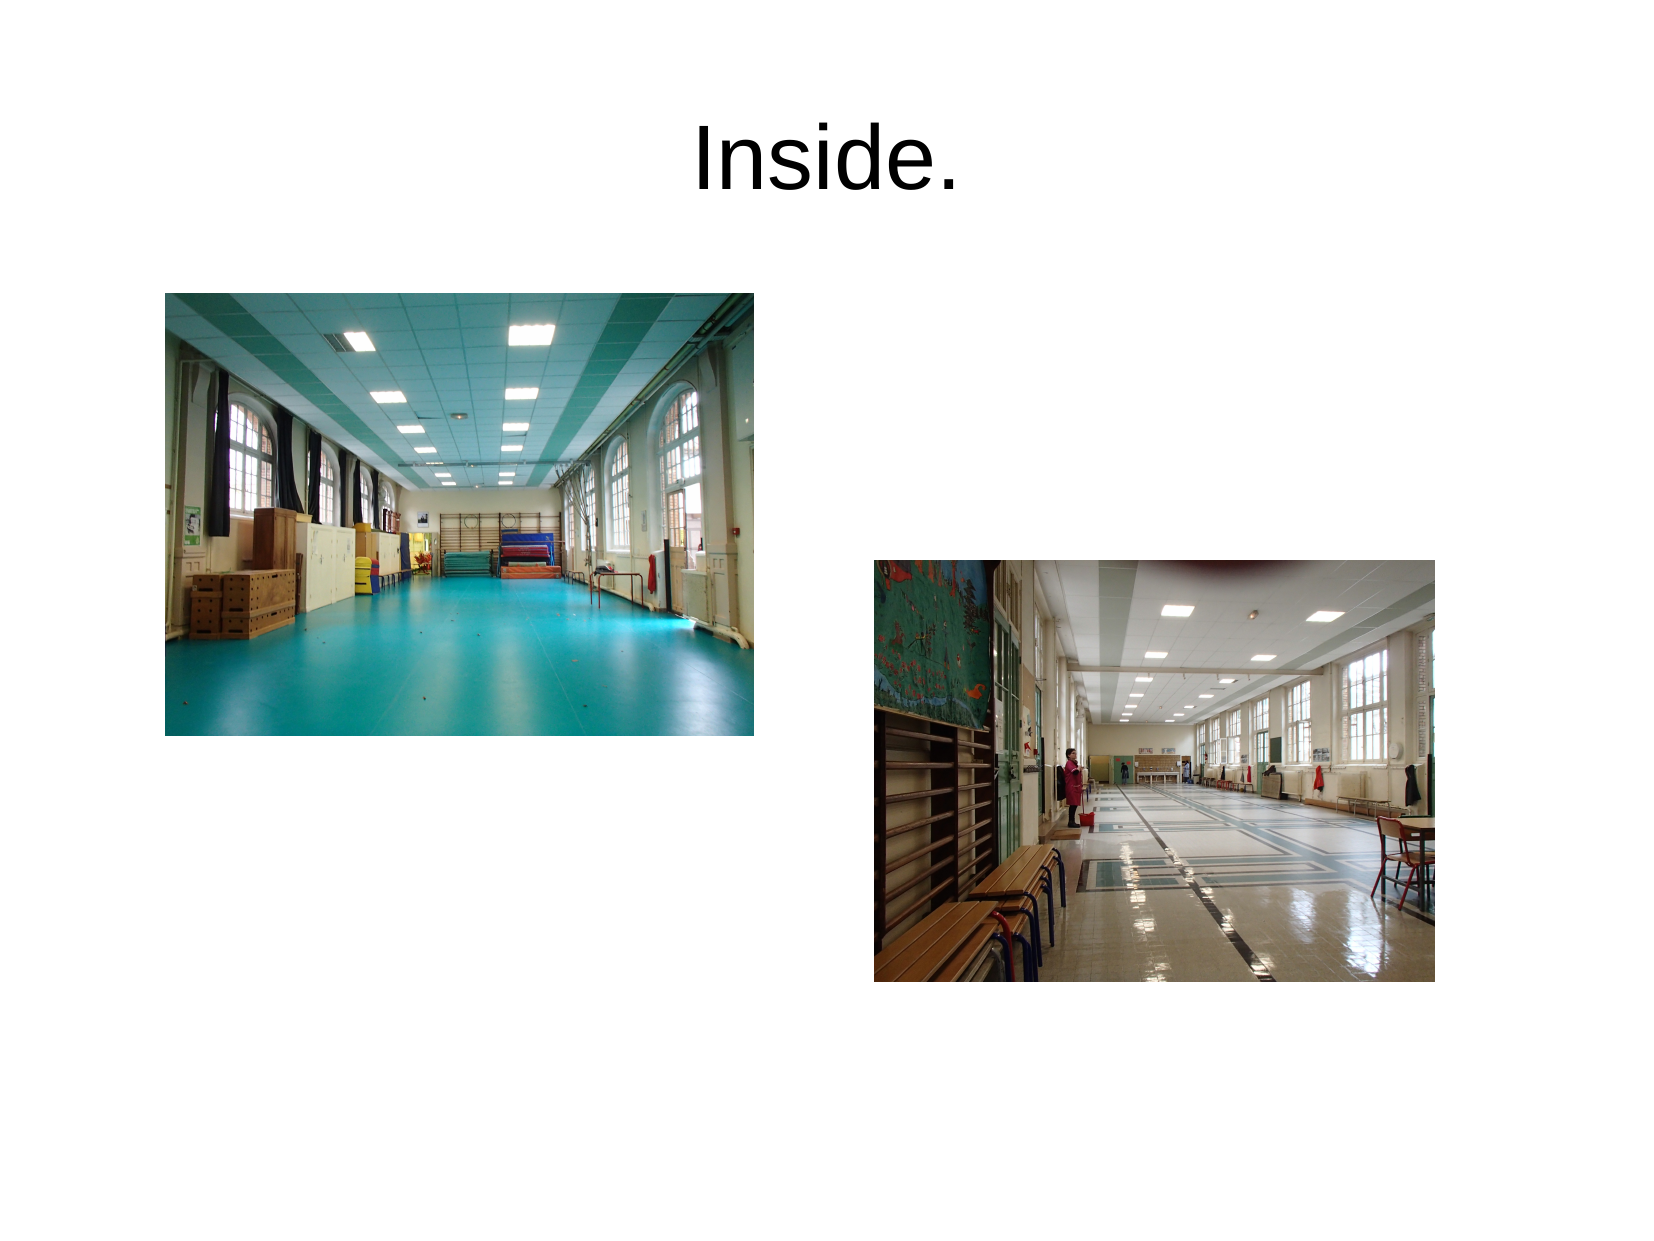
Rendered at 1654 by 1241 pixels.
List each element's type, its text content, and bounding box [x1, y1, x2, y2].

picture [874, 560, 1435, 982]
title Inside. [82, 56, 1571, 250]
picture [165, 293, 754, 736]
